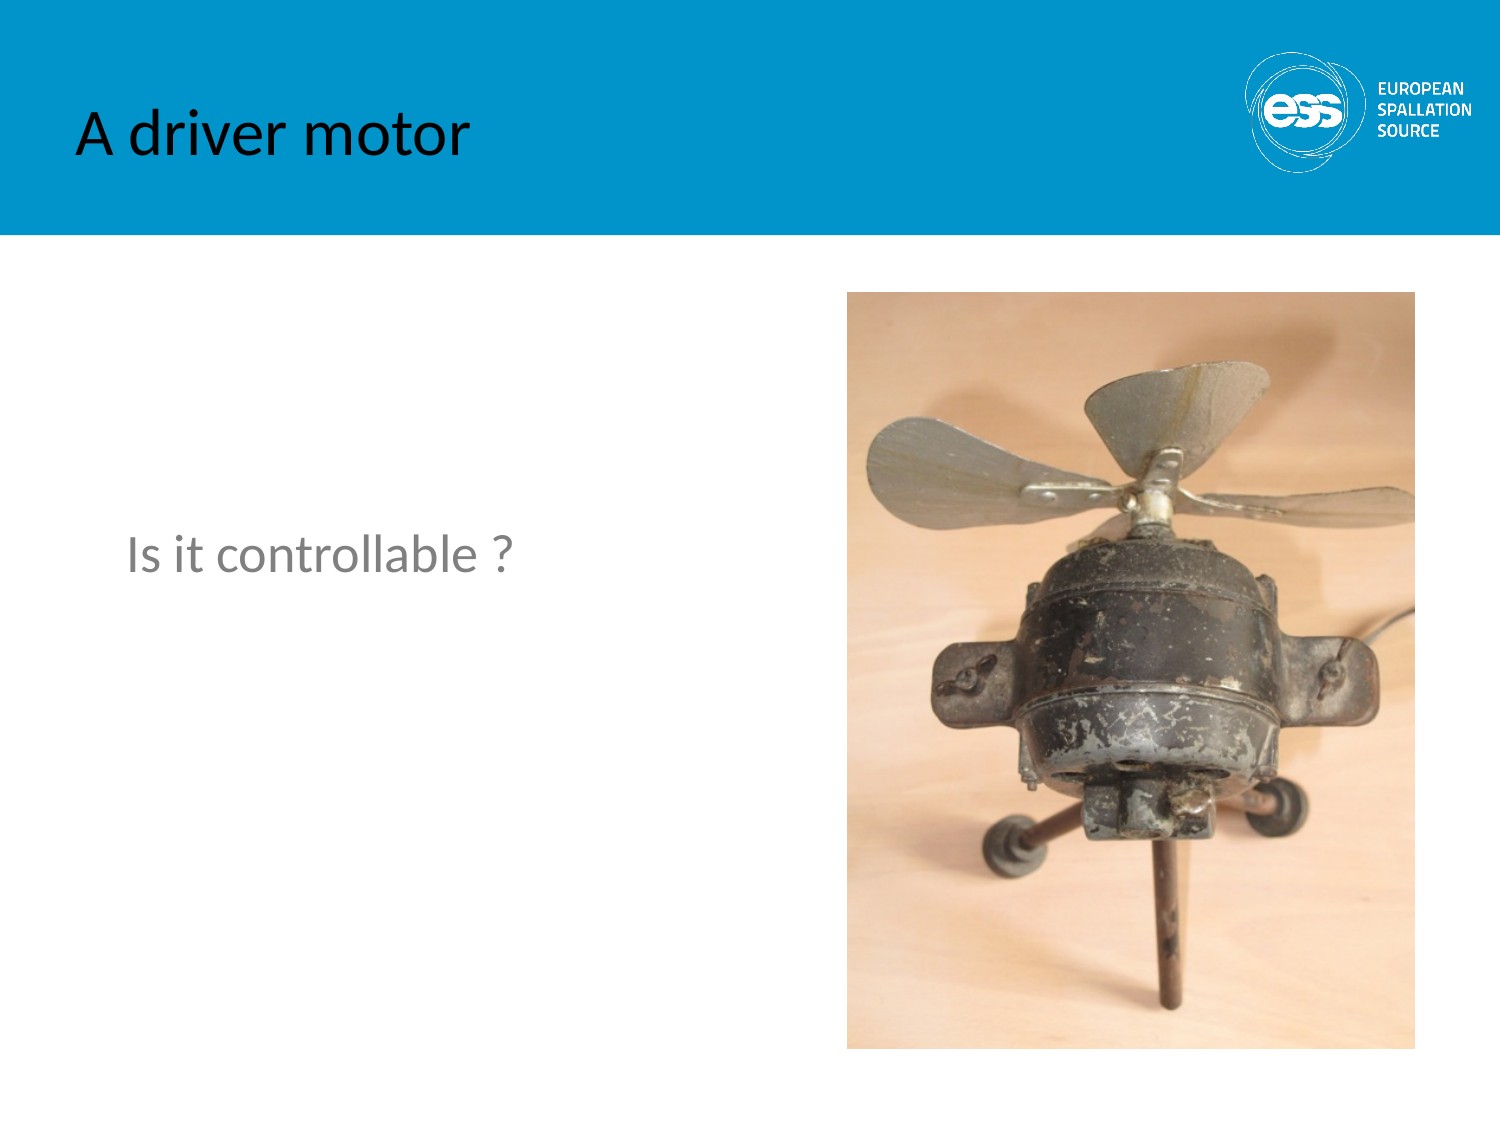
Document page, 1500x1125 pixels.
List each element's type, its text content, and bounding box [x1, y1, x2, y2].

picture [1423, 83, 1430, 94]
picture [1436, 104, 1444, 115]
picture [1454, 83, 1458, 94]
picture [1409, 104, 1415, 115]
picture [1422, 125, 1428, 134]
picture [1432, 125, 1438, 136]
picture [1389, 104, 1393, 115]
picture [847, 292, 1415, 1049]
text_box Is it controllable ? [99, 415, 655, 827]
picture [1443, 86, 1450, 93]
picture [1264, 94, 1342, 127]
title A driver motor [75, 45, 1247, 233]
picture [1379, 83, 1385, 94]
picture [1418, 104, 1423, 115]
picture [1398, 109, 1406, 115]
picture [1400, 83, 1407, 94]
